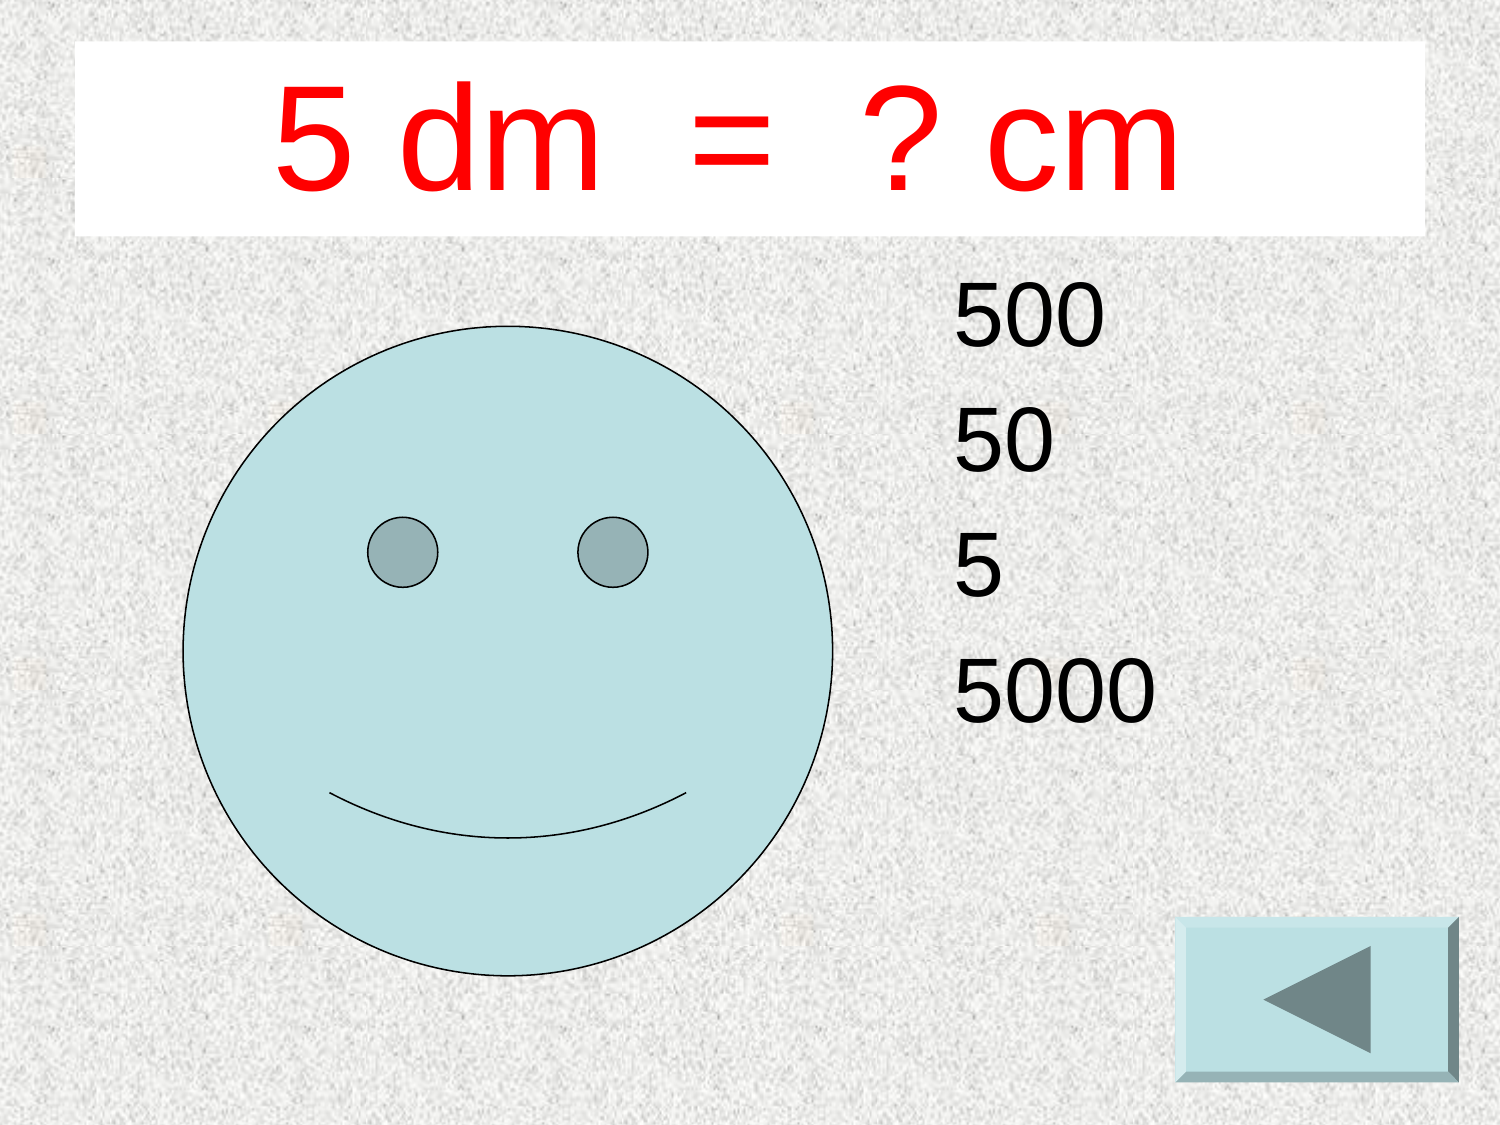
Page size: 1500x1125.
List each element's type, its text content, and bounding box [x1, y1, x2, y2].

text_box [1176, 916, 1459, 1083]
picture [0, 0, 1500, 1125]
text_box [183, 326, 833, 976]
list 500 50 5 5000 [938, 255, 1235, 998]
title 5 dm = ? cm [75, 41, 1426, 237]
